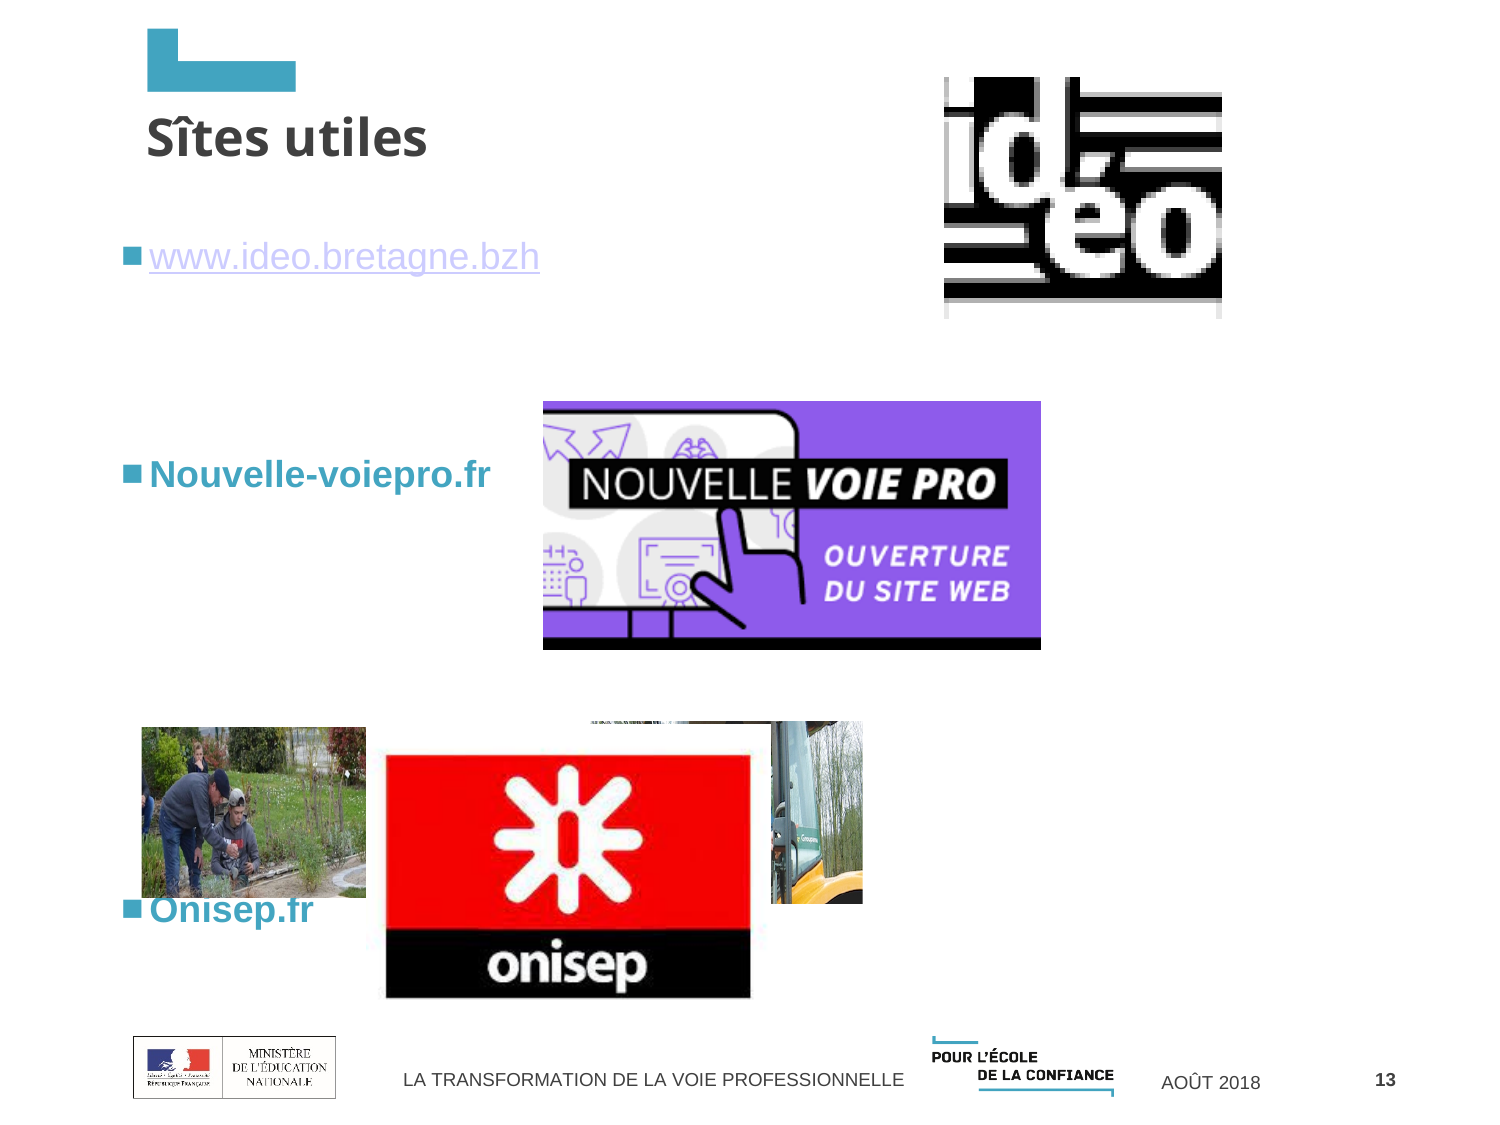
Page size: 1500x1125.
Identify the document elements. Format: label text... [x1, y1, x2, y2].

text_box Sîtes utiles [132, 29, 1426, 242]
text_box <numéro> [1337, 1048, 1412, 1109]
picture [944, 77, 1222, 320]
picture [543, 401, 1041, 650]
picture [132, 1035, 336, 1099]
picture [932, 1036, 1114, 1097]
text_box www.ideo.bretagne.bzh Nouvelle-voiepro.fr Onisep.fr [106, 224, 1400, 979]
picture [141, 720, 956, 1028]
